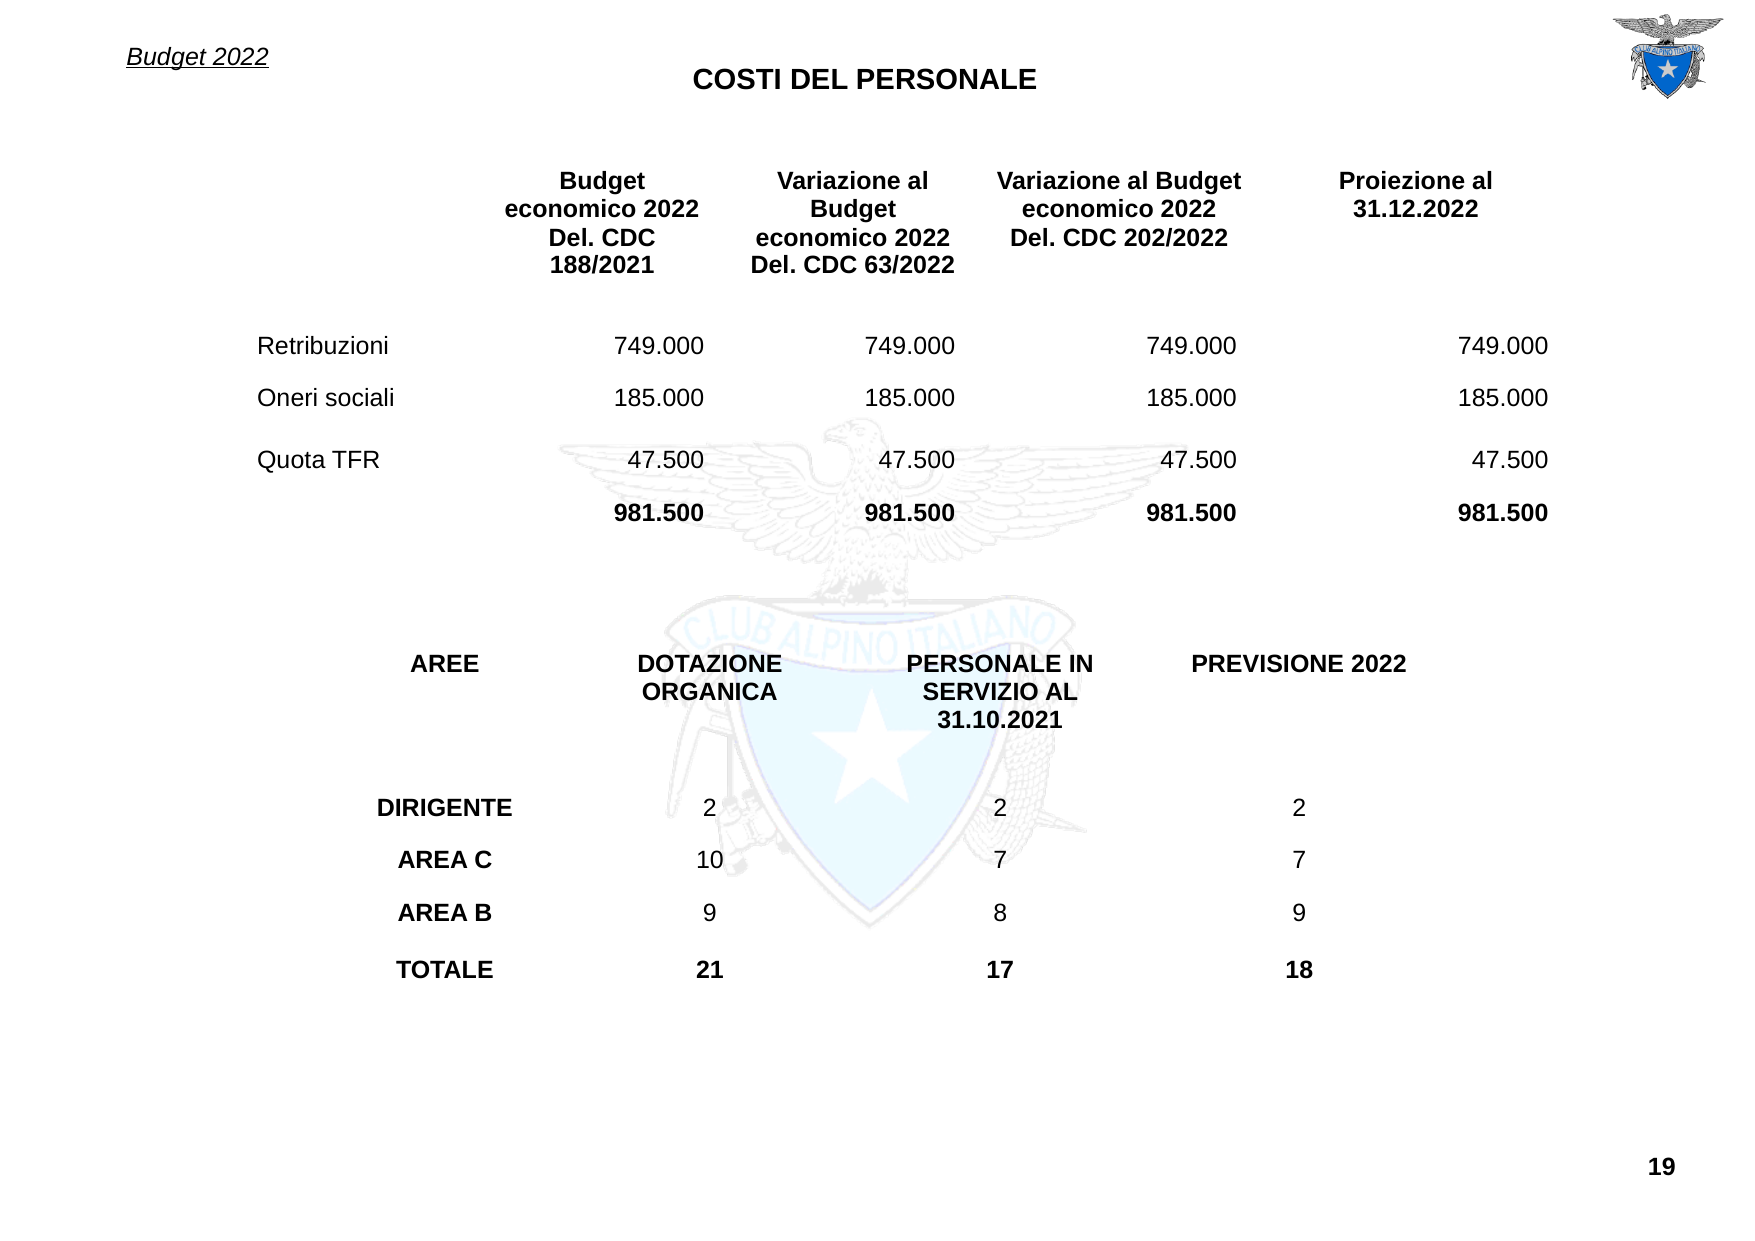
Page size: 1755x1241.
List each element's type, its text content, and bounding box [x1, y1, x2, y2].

table_header Variazione al Budget economico 2022 Del. CDC 63/2022 [722, 161, 973, 323]
table_header [240, 159, 471, 323]
table_cell 8 [852, 890, 1149, 948]
table_cell 2 [1149, 785, 1450, 838]
table_cell 7 [852, 838, 1149, 890]
table_cell 981.500 [471, 490, 722, 549]
table_cell 47.500 [1254, 437, 1566, 490]
table_cell 749.000 [471, 323, 722, 376]
table_cell 981.500 [1254, 490, 1566, 549]
table_cell 7 [1149, 838, 1450, 890]
table_cell 749.000 [973, 323, 1254, 376]
table_cell [240, 490, 471, 549]
table_cell 47.500 [722, 437, 973, 490]
text_box 19 [1632, 1144, 1704, 1191]
table_cell 185.000 [471, 376, 722, 437]
table_cell 21 [568, 948, 852, 1000]
table_cell 981.500 [973, 490, 1254, 549]
table_header COSTI DEL PERSONALE [281, 56, 1450, 104]
table_cell 749.000 [1254, 323, 1566, 376]
table_cell 10 [568, 838, 852, 890]
table_cell 18 [1149, 948, 1450, 1000]
table_cell 2 [852, 785, 1149, 838]
table_cell 185.000 [1254, 376, 1566, 437]
table_cell Retribuzioni [240, 323, 471, 376]
table_header Variazione al Budget economico 2022 Del. CDC 202/2022 [973, 161, 1254, 323]
table_cell DIRIGENTE [322, 785, 568, 838]
text_box Budget 2022 [50, 35, 346, 82]
table_cell TOTALE [322, 948, 568, 1000]
table_cell 47.500 [471, 437, 722, 490]
picture [533, 549, 1221, 641]
picture [1608, 9, 1729, 108]
table_cell AREA B [322, 890, 568, 948]
table_cell 185.000 [722, 376, 973, 437]
table_header PERSONALE IN SERVIZIO AL 31.10.2021 [852, 641, 1149, 785]
table_header Budget economico 2022 Del. CDC 188/2021 [471, 161, 722, 323]
table_cell 17 [852, 948, 1149, 1000]
table_cell 9 [568, 890, 852, 948]
table_header AREE [322, 641, 568, 785]
table_cell Oneri sociali [240, 376, 471, 437]
table_cell 749.000 [722, 323, 973, 376]
table_cell AREA C [322, 838, 568, 890]
table_cell 981.500 [722, 490, 973, 549]
table_header PREVISIONE 2022 [1149, 641, 1450, 785]
table_header DOTAZIONE ORGANICA [568, 641, 852, 785]
table_cell 47.500 [973, 437, 1254, 490]
table_cell [281, 104, 1450, 161]
table_cell 9 [1149, 890, 1450, 948]
table_header Proiezione al 31.12.2022 [1254, 159, 1566, 323]
table_cell Quota TFR [240, 437, 471, 490]
table_cell 2 [568, 785, 852, 838]
table_cell 185.000 [973, 376, 1254, 437]
